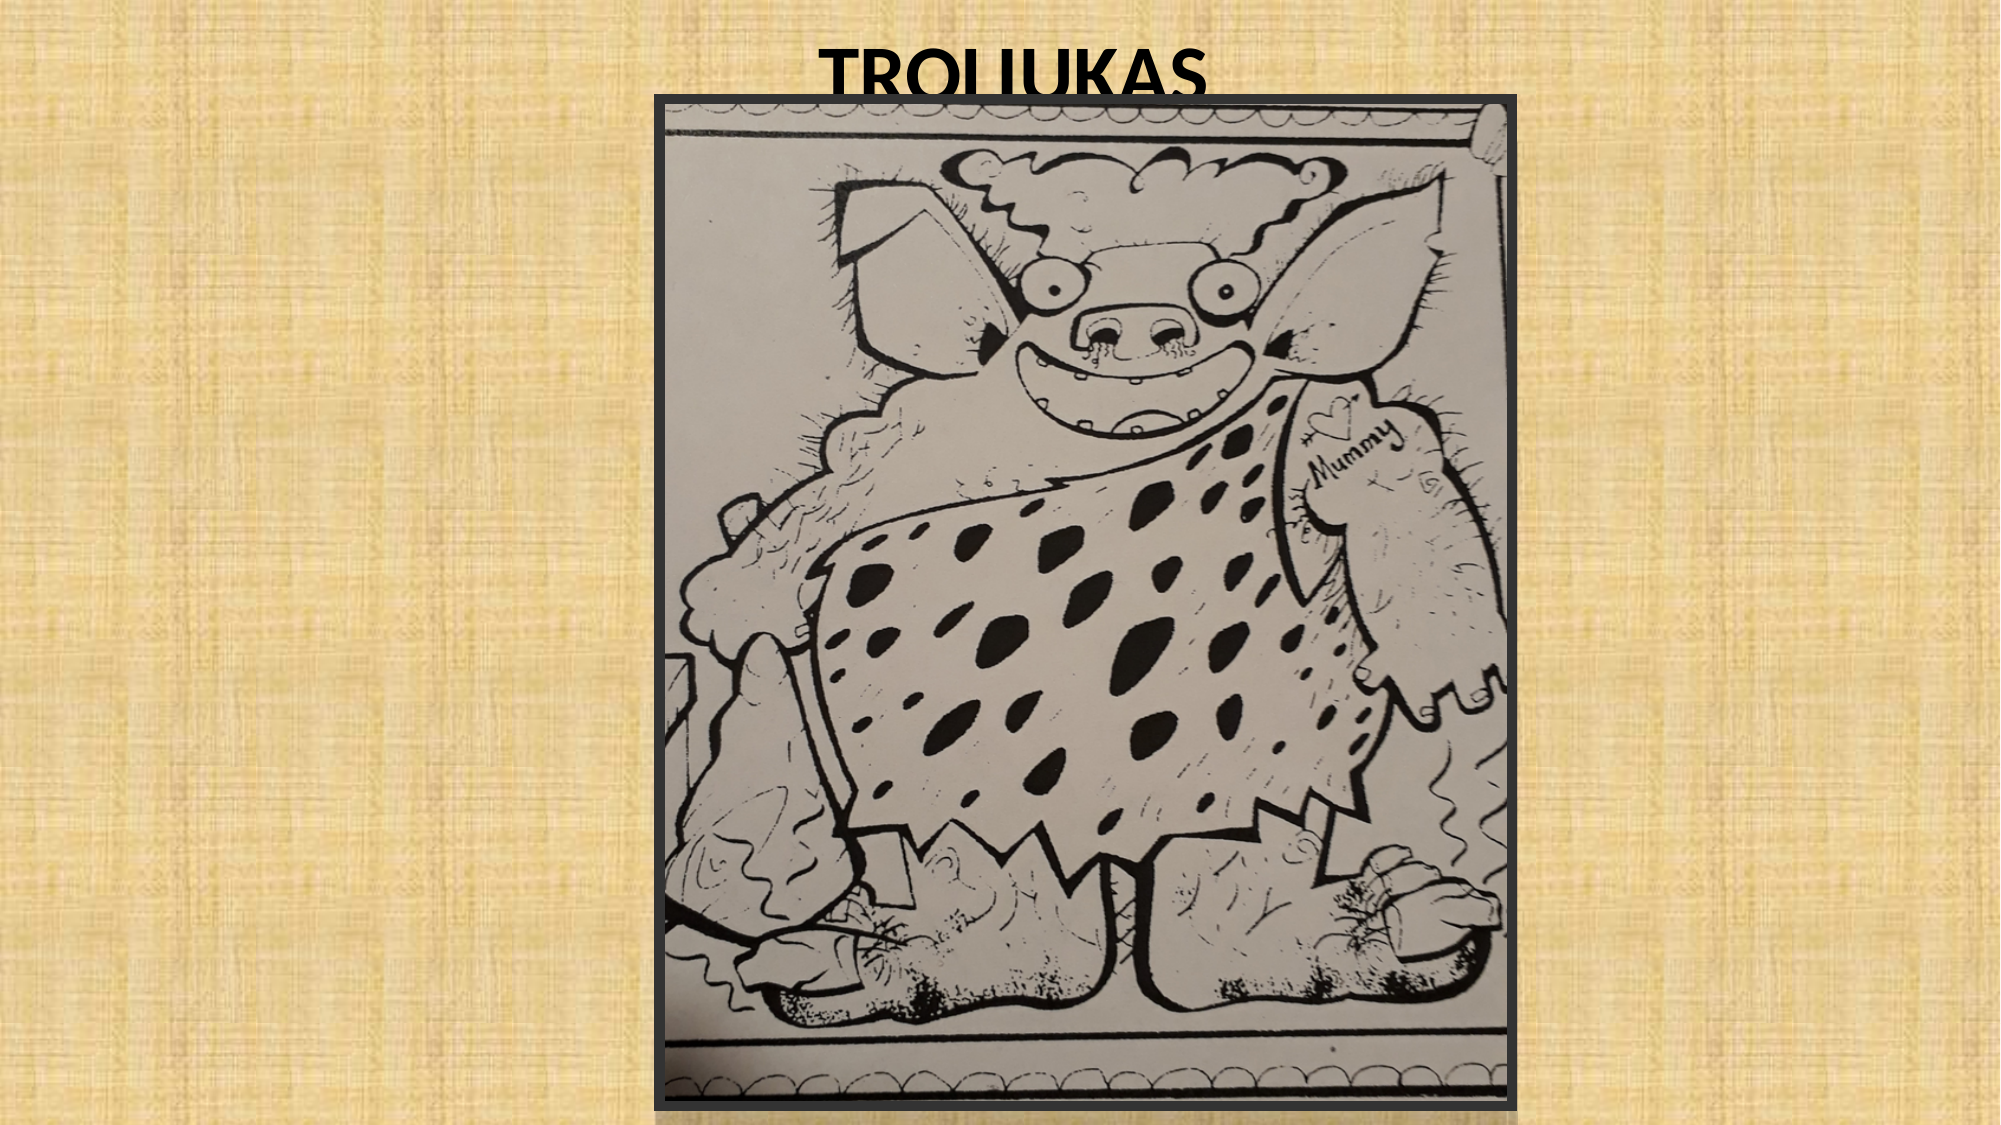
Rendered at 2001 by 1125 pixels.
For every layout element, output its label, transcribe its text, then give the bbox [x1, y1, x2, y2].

list TROLIUKAS [137, 23, 1890, 1105]
picture [664, 104, 1507, 1102]
